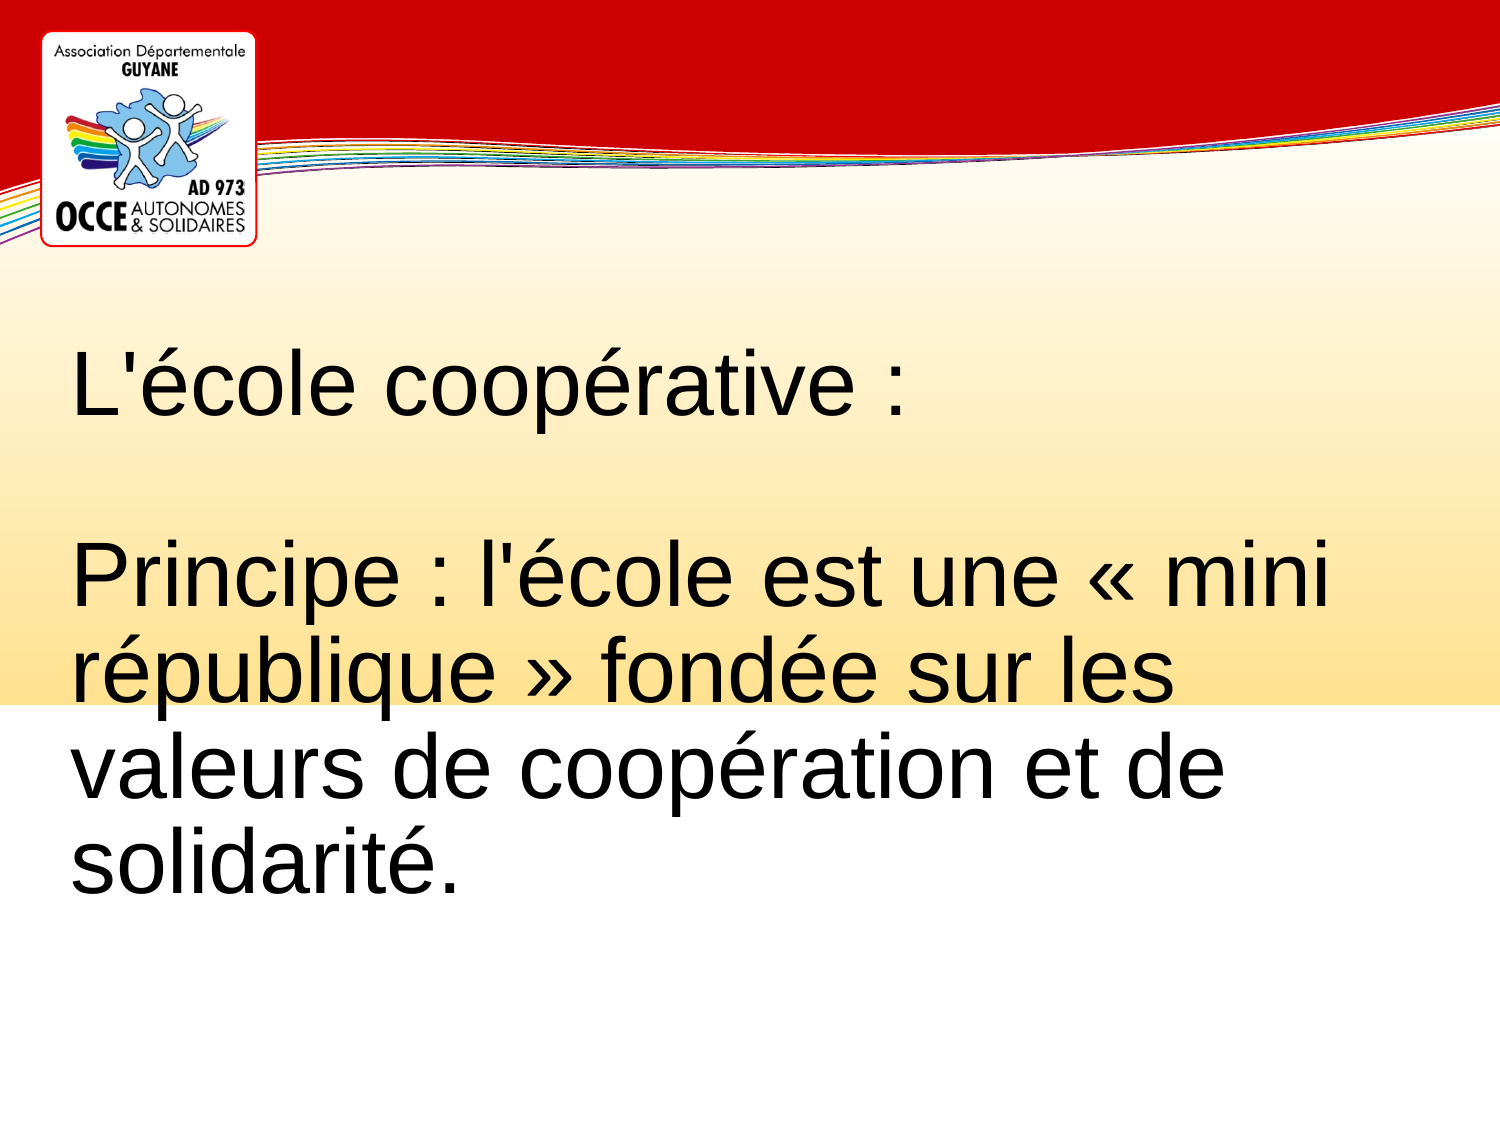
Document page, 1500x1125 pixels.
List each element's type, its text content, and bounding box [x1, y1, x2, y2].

list [110, 307, 1461, 993]
title L'école coopérative : Principe : l'école est une « mini république » fondée sur les valeurs de coopération et de solidarité. [70, 236, 1421, 1016]
picture [54, 44, 245, 234]
